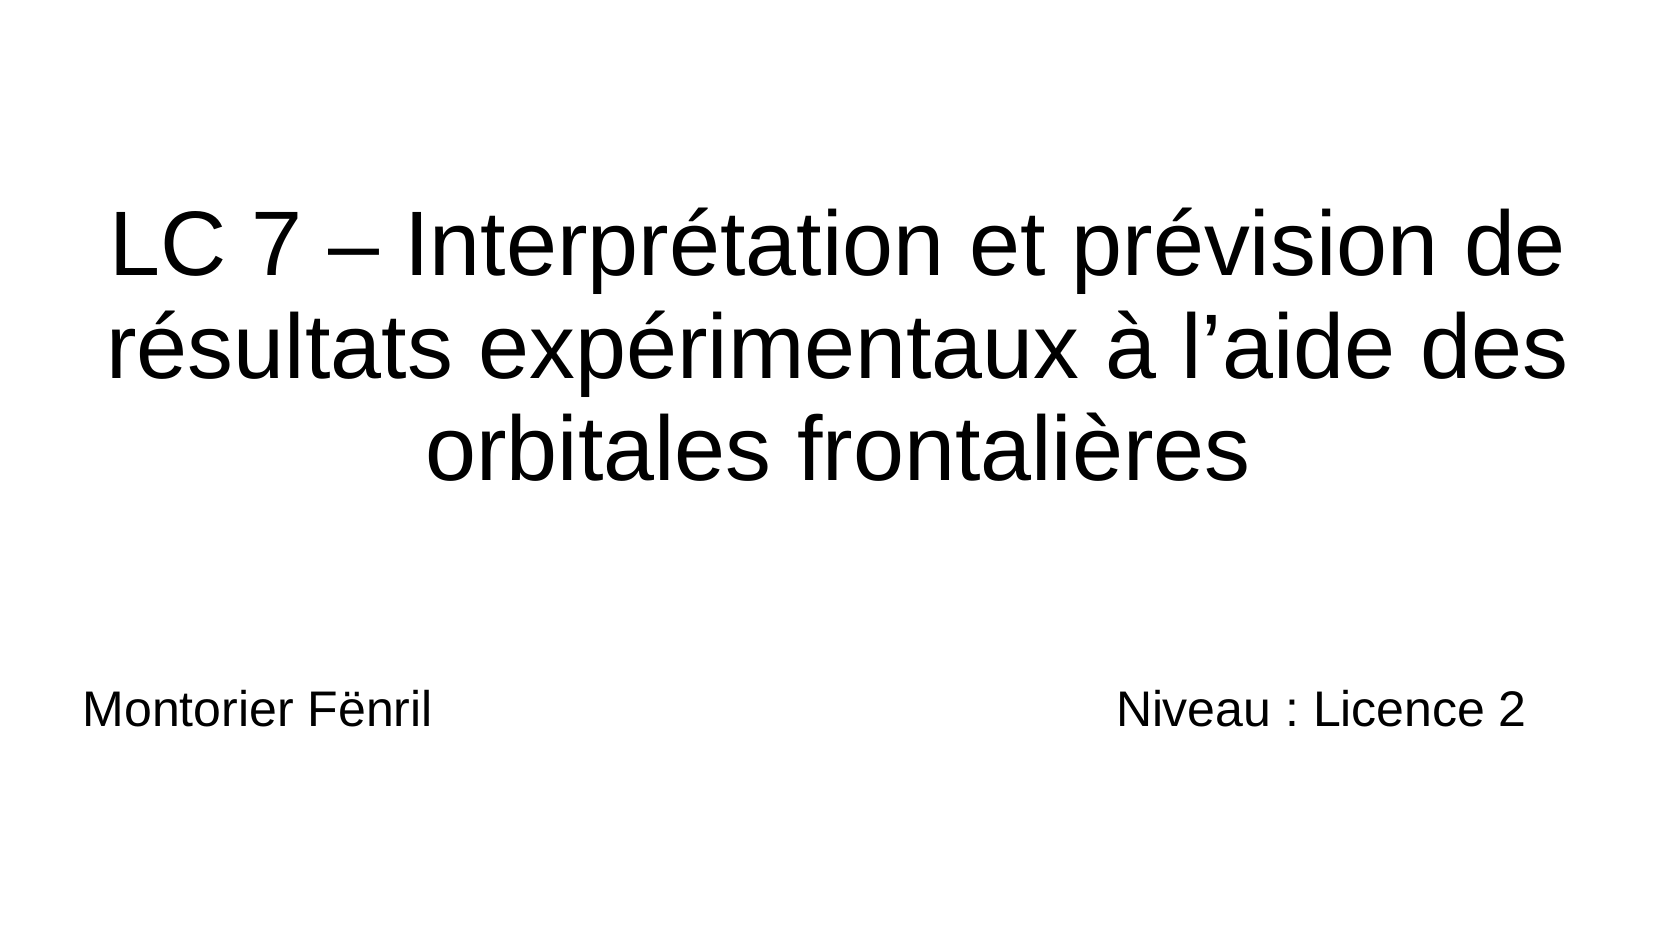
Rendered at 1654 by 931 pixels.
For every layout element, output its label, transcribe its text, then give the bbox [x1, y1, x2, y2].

subtitle Montorier Fënril Niveau : Licence 2 [82, 661, 1571, 758]
title LC 7 – Interprétation et prévision de résultats expérimentaux à l’aide des orbitales frontalières [94, 136, 1583, 557]
